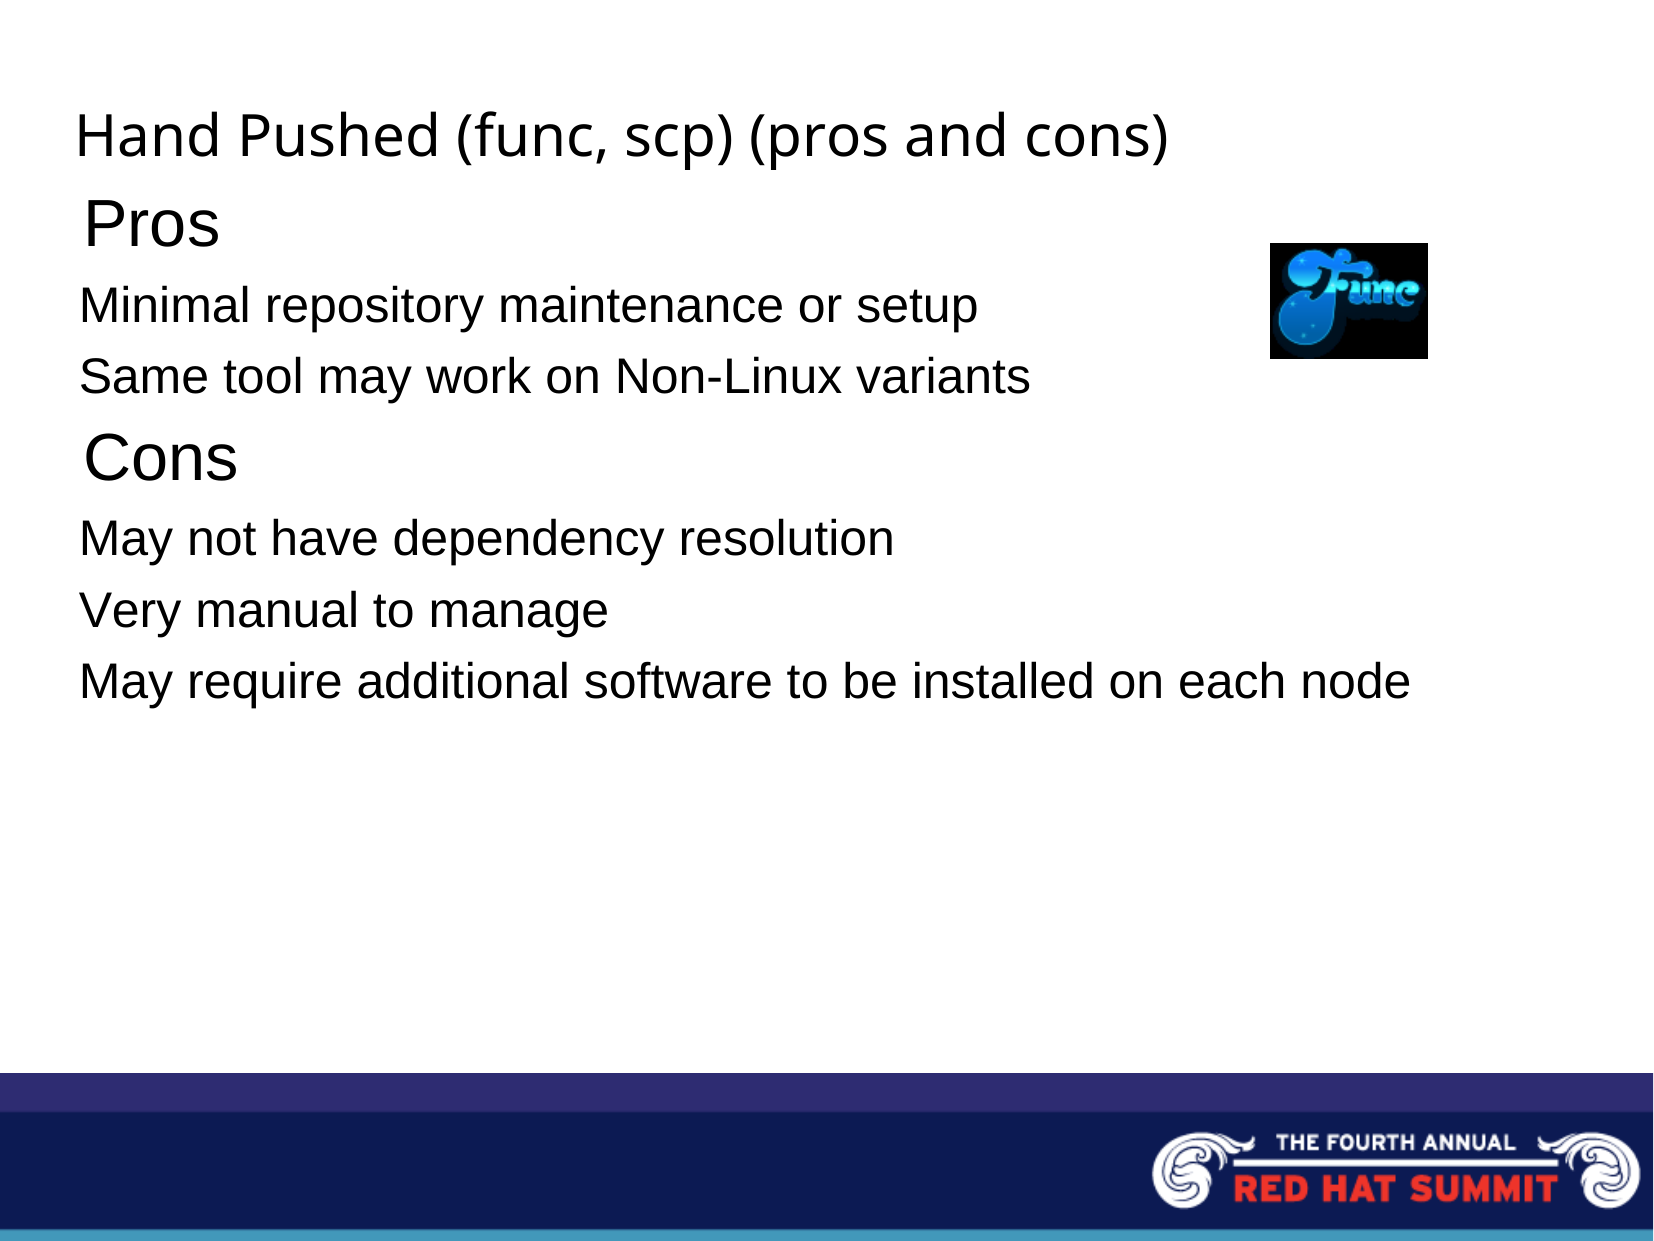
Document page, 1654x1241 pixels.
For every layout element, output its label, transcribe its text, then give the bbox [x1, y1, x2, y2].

list Pros Minimal repository maintenance or setup Same tool may work on Non-Linux variants Cons May not have dependency resolution Very manual to manage May require additional software to be installed on each node [64, 186, 1488, 1095]
title Hand Pushed (func, scp) (pros and cons) [74, 74, 1506, 193]
picture [1270, 243, 1428, 359]
picture [0, 1073, 1654, 1241]
